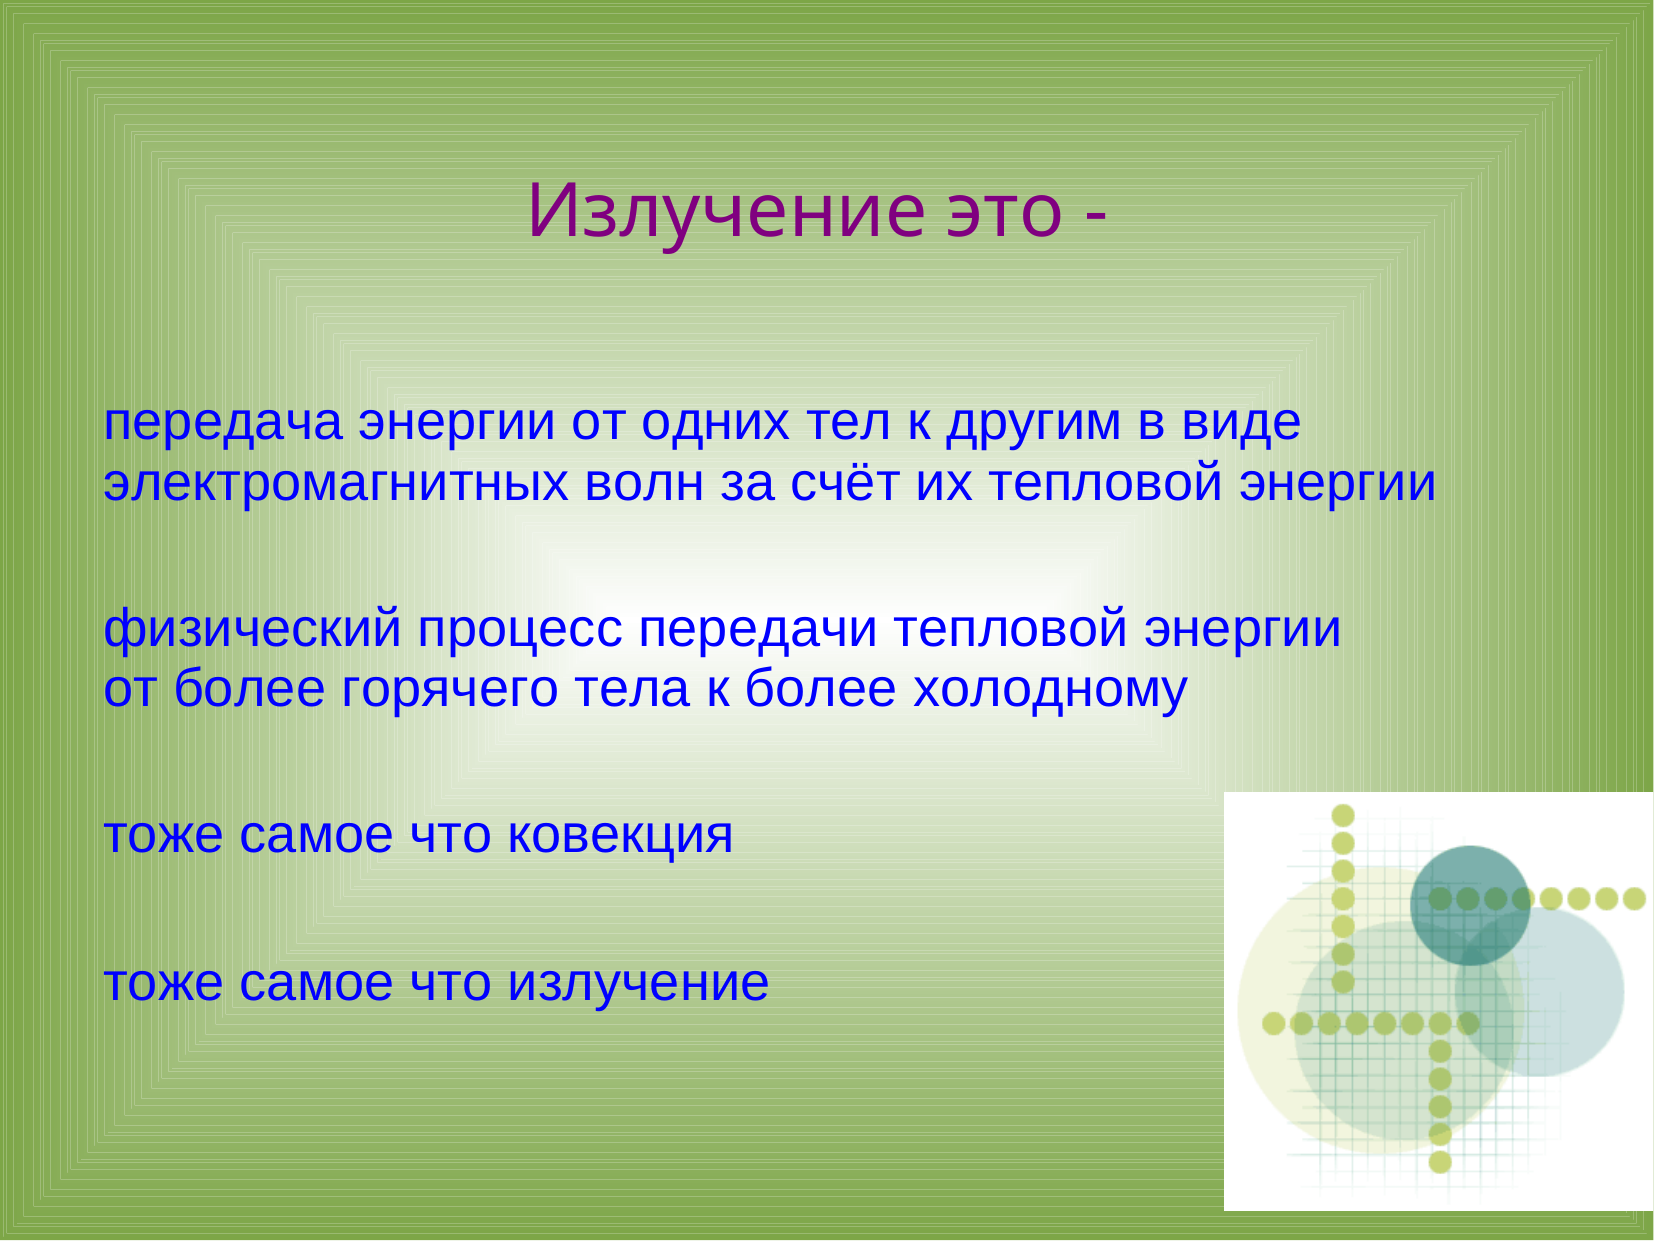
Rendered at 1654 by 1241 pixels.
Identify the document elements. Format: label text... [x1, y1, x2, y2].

picture [1224, 792, 1654, 1211]
text_box физический процесс передачи тепловой энергии от более горячего тела к более холодному [88, 590, 1418, 727]
text_box тоже самое что ковекция [88, 797, 1359, 873]
text_box тоже самое что излучение [88, 944, 1123, 1021]
text_box Излучение это - [121, 86, 1533, 325]
text_box передача энергии от одних тел к другим в виде электромагнитных волн за счёт их тепловой энергии [88, 383, 1477, 520]
